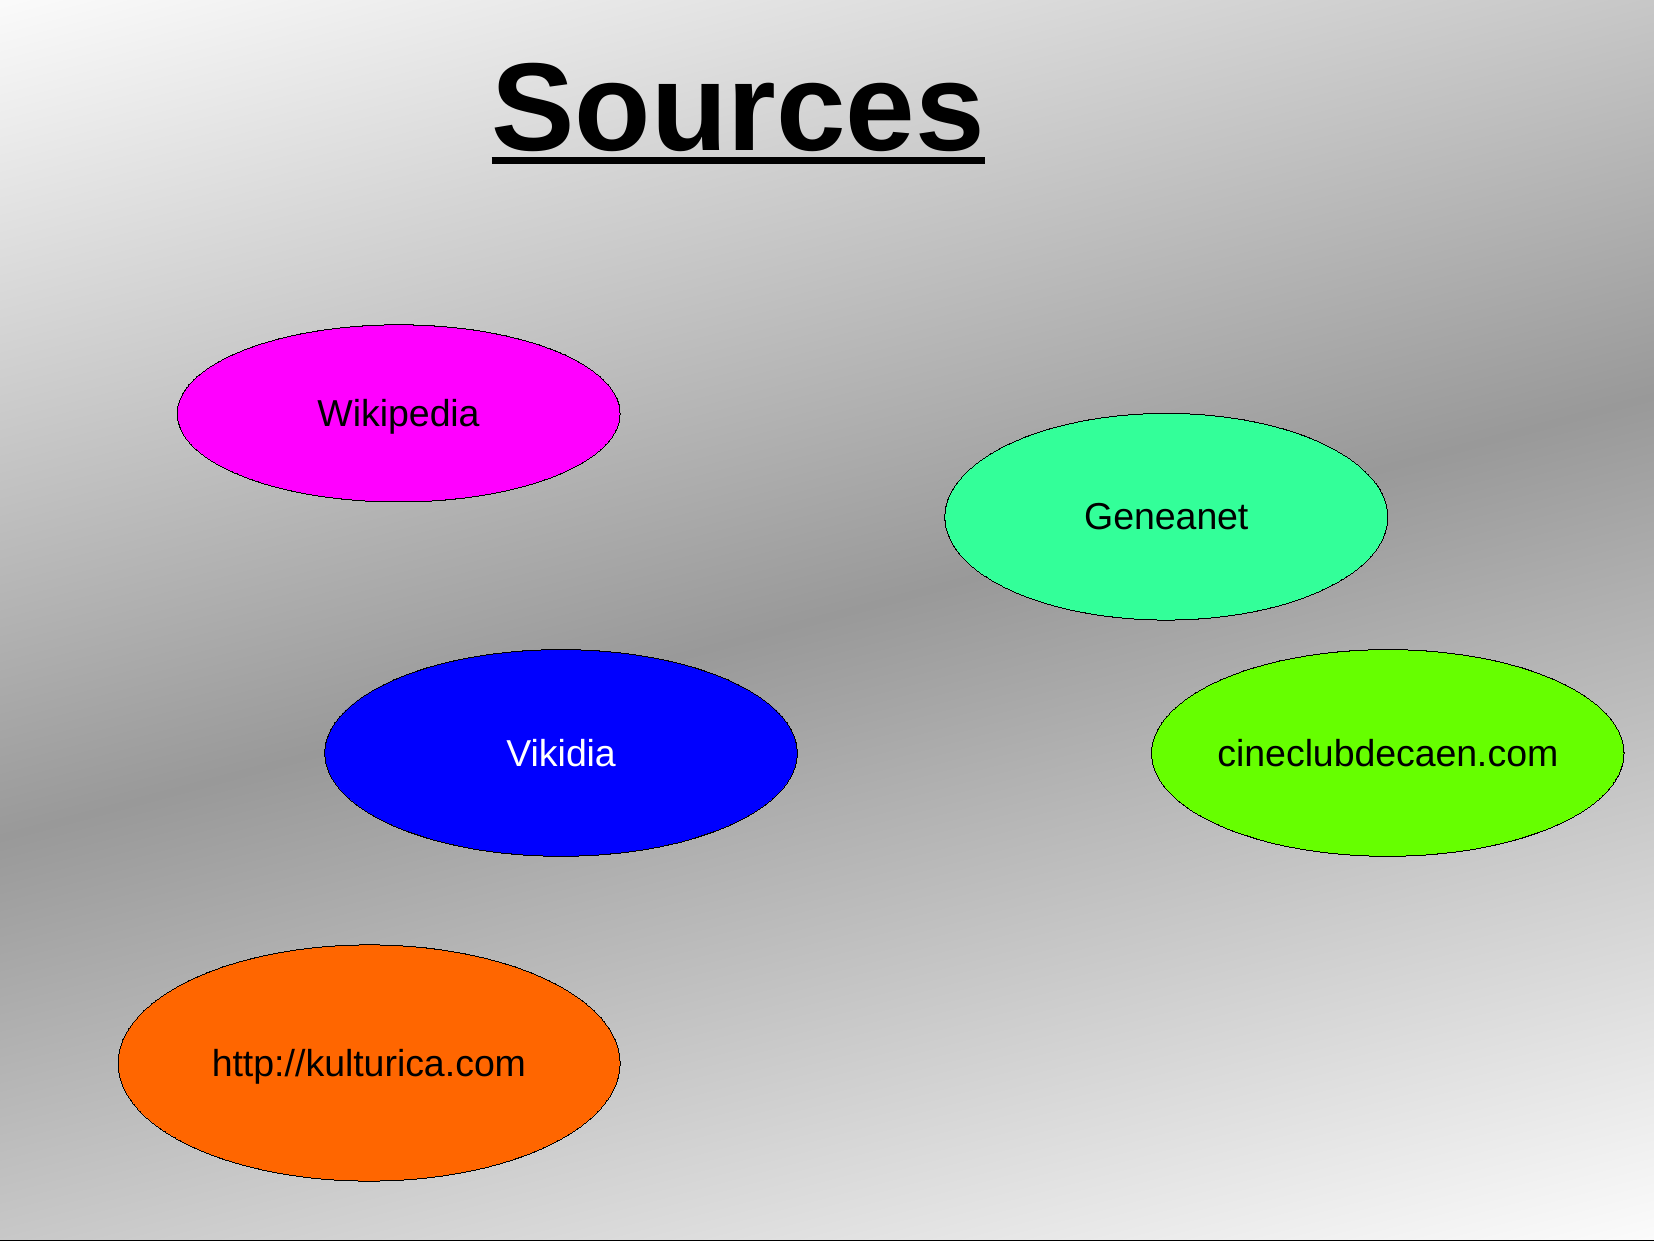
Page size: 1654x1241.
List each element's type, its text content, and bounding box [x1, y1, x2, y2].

text_box Vikidia [324, 649, 798, 857]
text_box Wikipedia [177, 324, 621, 502]
text_box cineclubdecaen.com [1151, 649, 1625, 857]
text_box Geneanet [944, 413, 1388, 621]
text_box Sources [295, 29, 1182, 185]
text_box [0, 0, 1654, 1241]
text_box http://kulturica.com [118, 944, 621, 1182]
